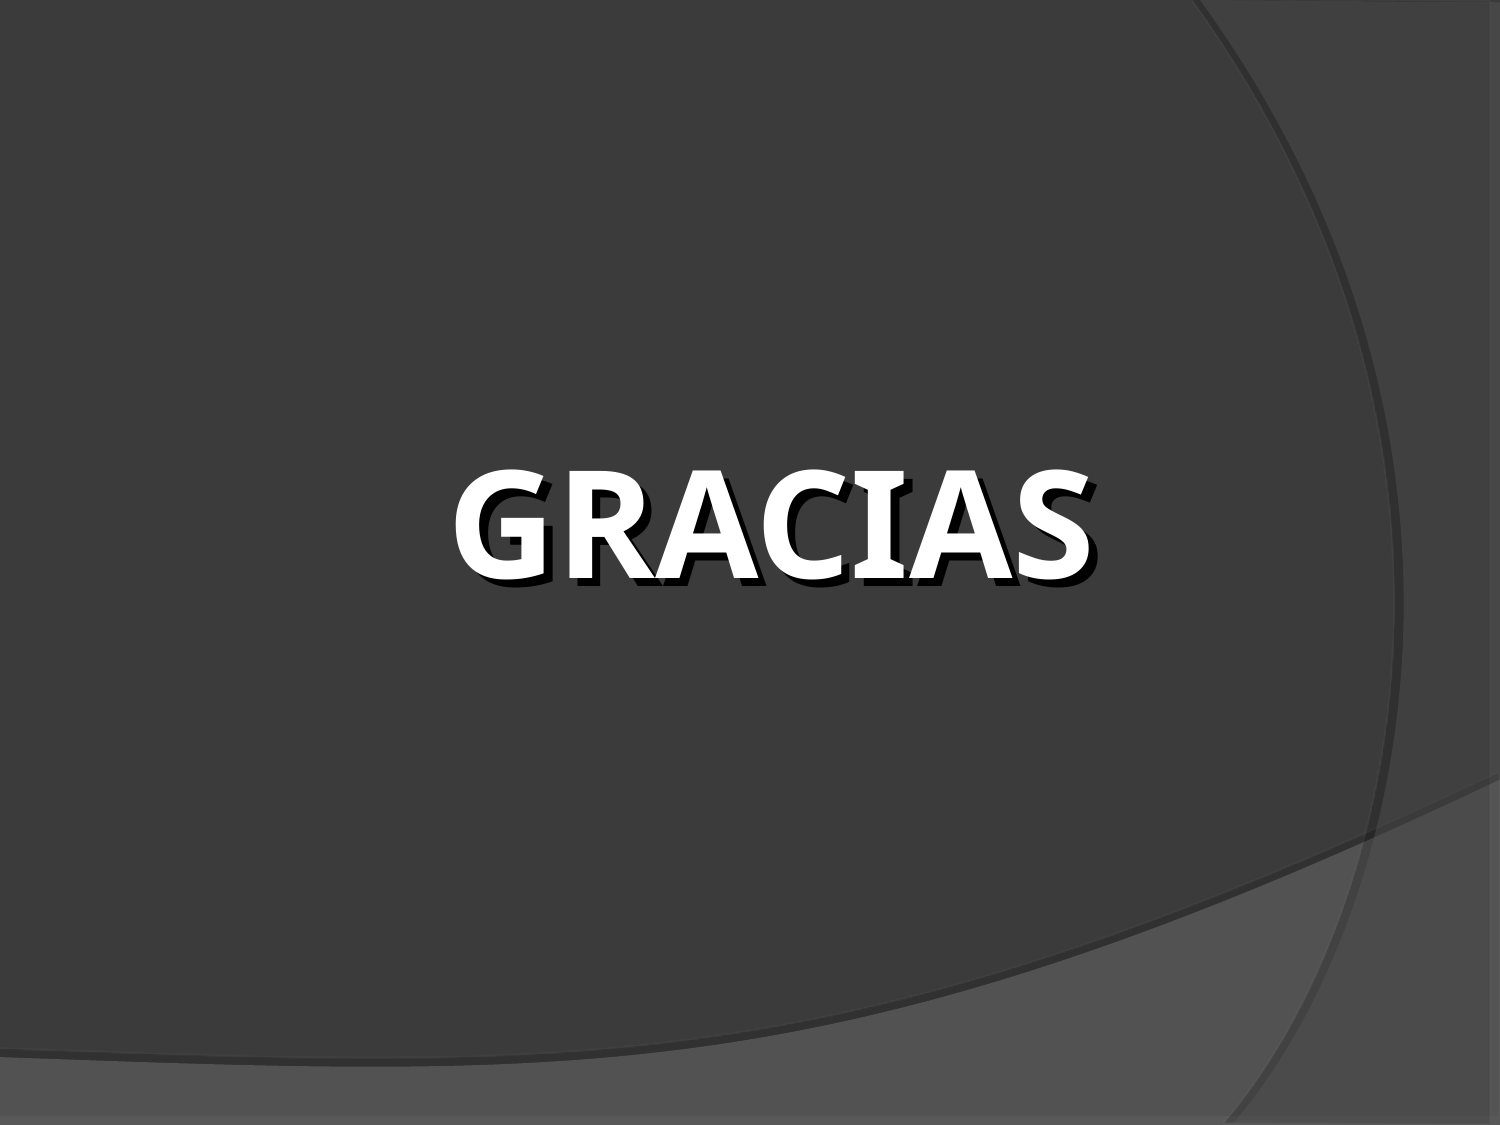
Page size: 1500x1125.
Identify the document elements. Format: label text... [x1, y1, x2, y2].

title GRACIAS [159, 420, 1385, 609]
